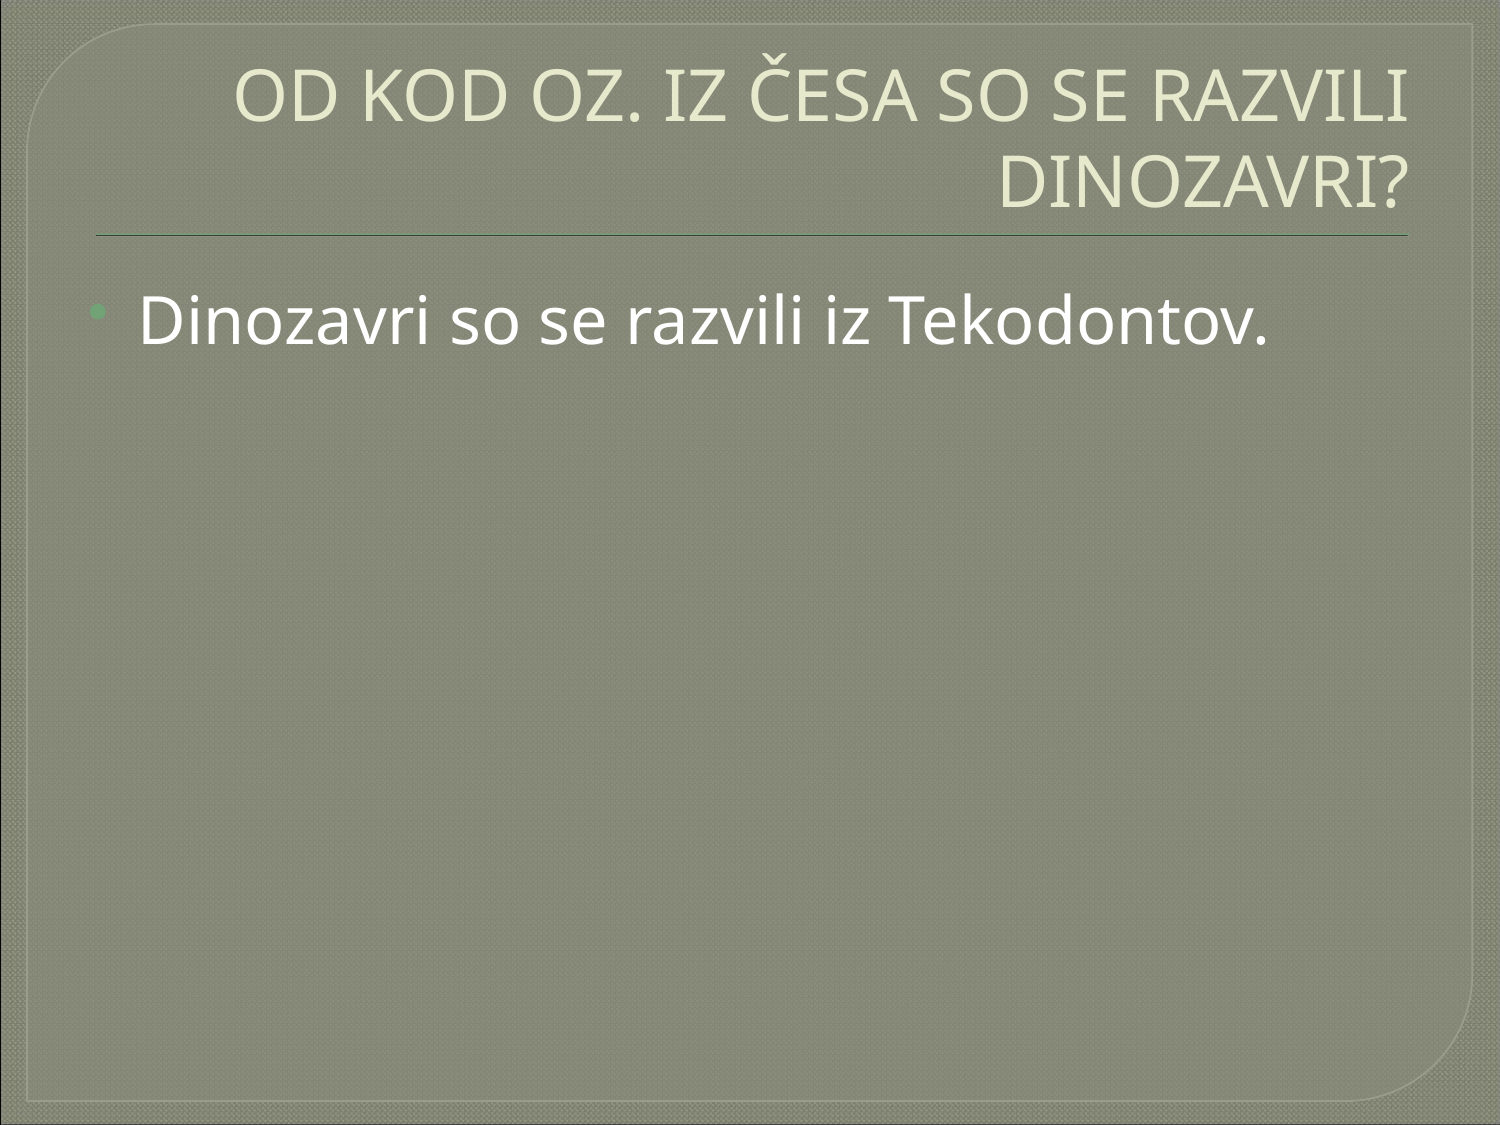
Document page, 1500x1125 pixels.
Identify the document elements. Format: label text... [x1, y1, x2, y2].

title OD KOD OZ. IZ ČESA SO SE RAZVILI DINOZAVRI? [75, 41, 1425, 230]
picture [0, 0, 1500, 1125]
list Dinozavri so se razvili iz Tekodontov. [75, 270, 1425, 1013]
